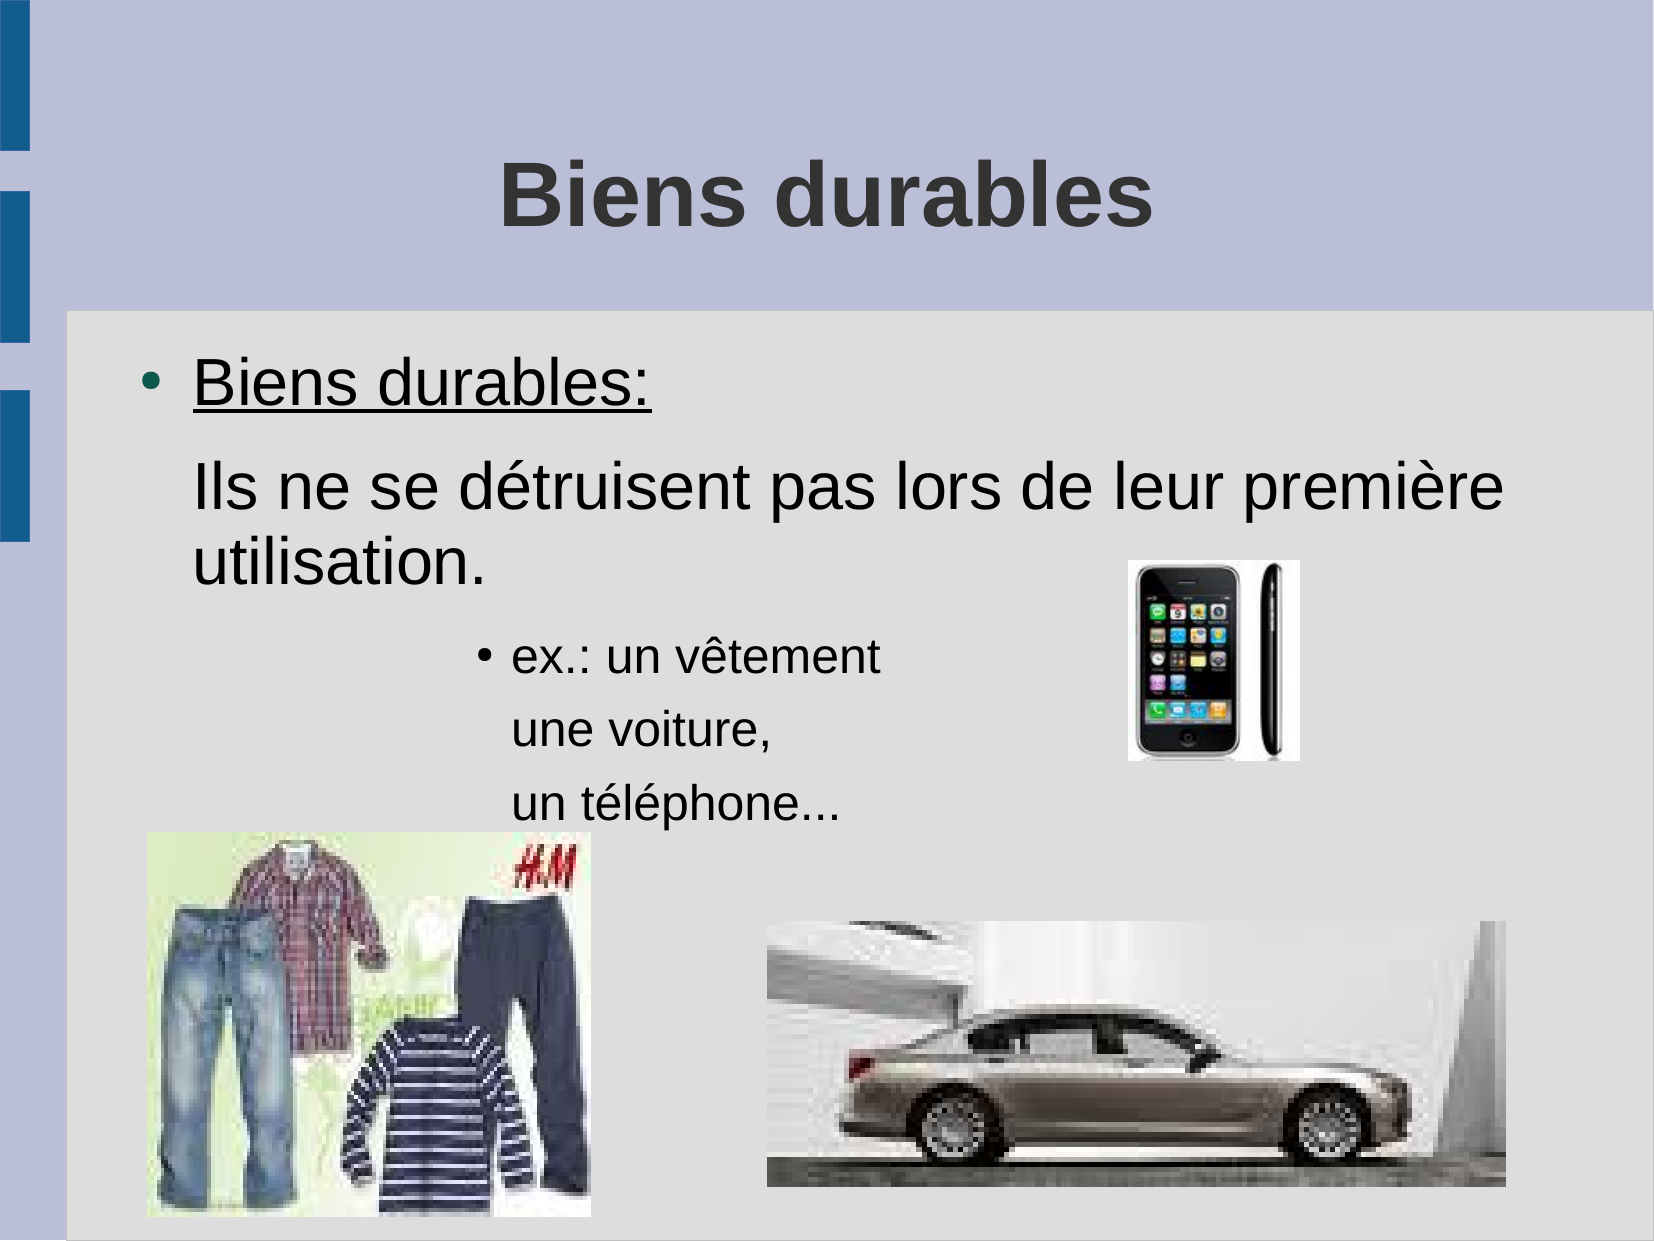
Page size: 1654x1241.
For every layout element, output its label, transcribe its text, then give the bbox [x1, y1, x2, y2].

picture [1128, 560, 1300, 761]
picture [147, 832, 591, 1217]
list Biens durables: Ils ne se détruisent pas lors de leur première utilisation. ex.: un vêtement une voiture, un téléphone... [121, 344, 1534, 1127]
picture [767, 921, 1506, 1188]
title Biens durables [121, 91, 1534, 299]
